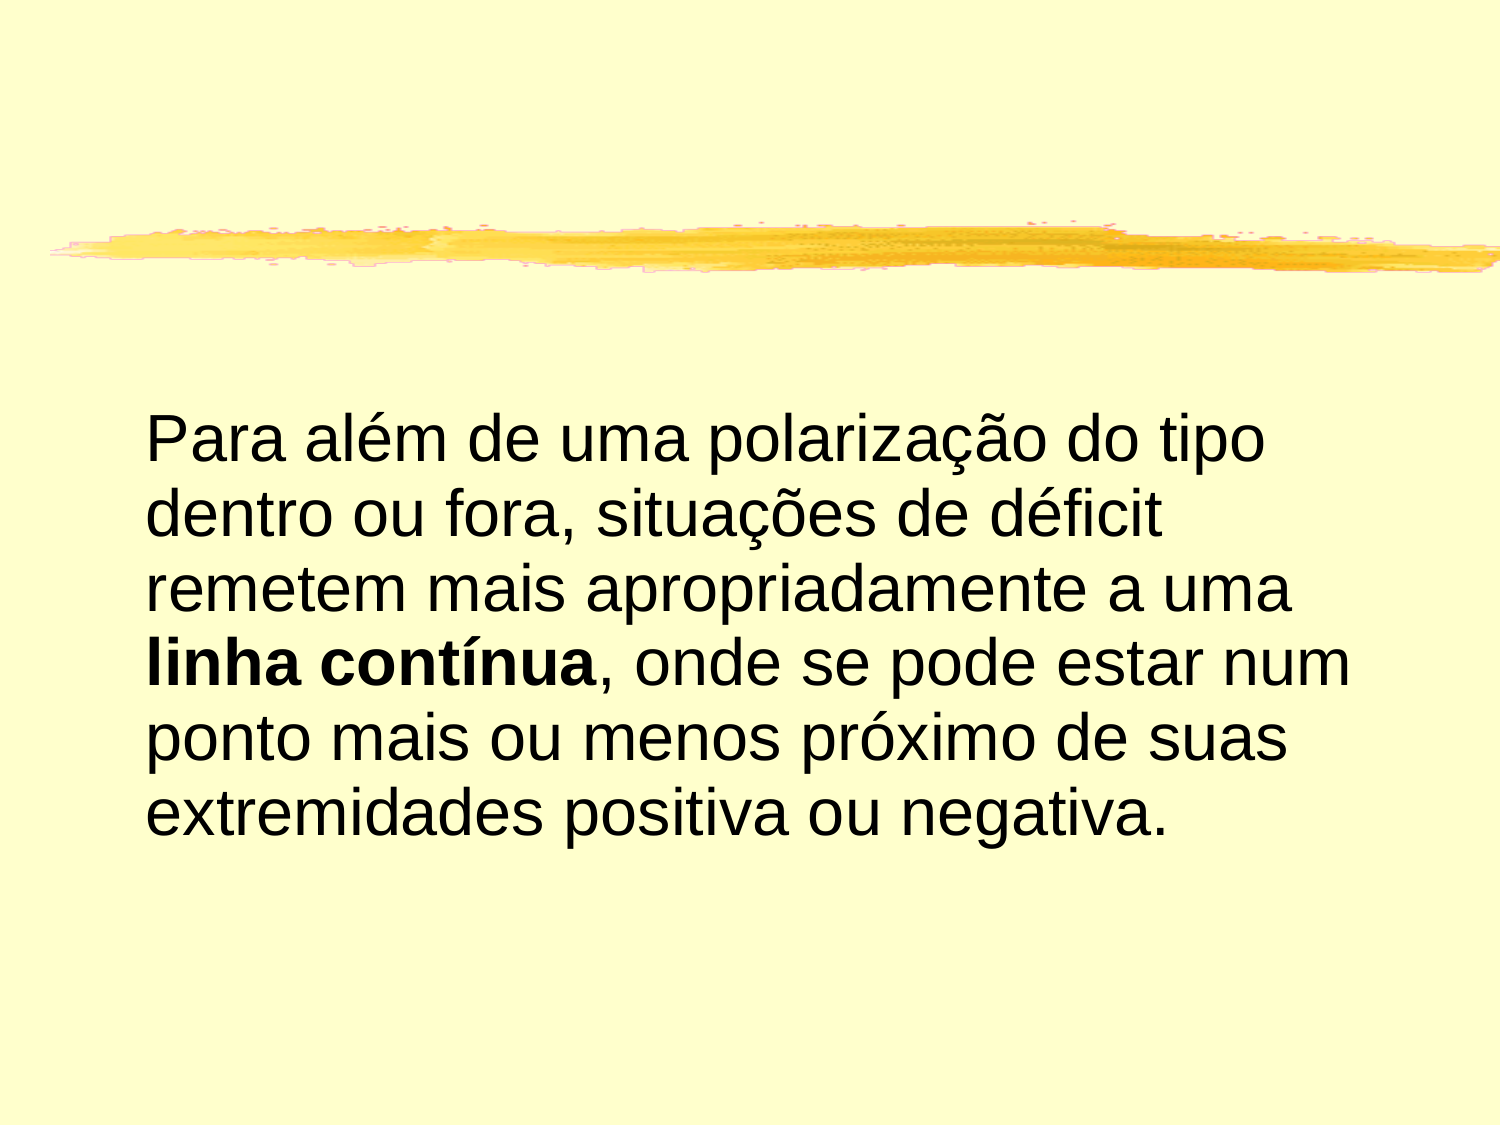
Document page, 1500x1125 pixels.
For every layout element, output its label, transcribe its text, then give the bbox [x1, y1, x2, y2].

picture [50, 215, 1500, 284]
list Para além de uma polarização do tipo dentro ou fora, situações de déficit remetem mais apropriadamente a uma linha contínua, onde se pode estar num ponto mais ou menos próximo de suas extremidades positiva ou negativa. [74, 309, 1417, 1109]
